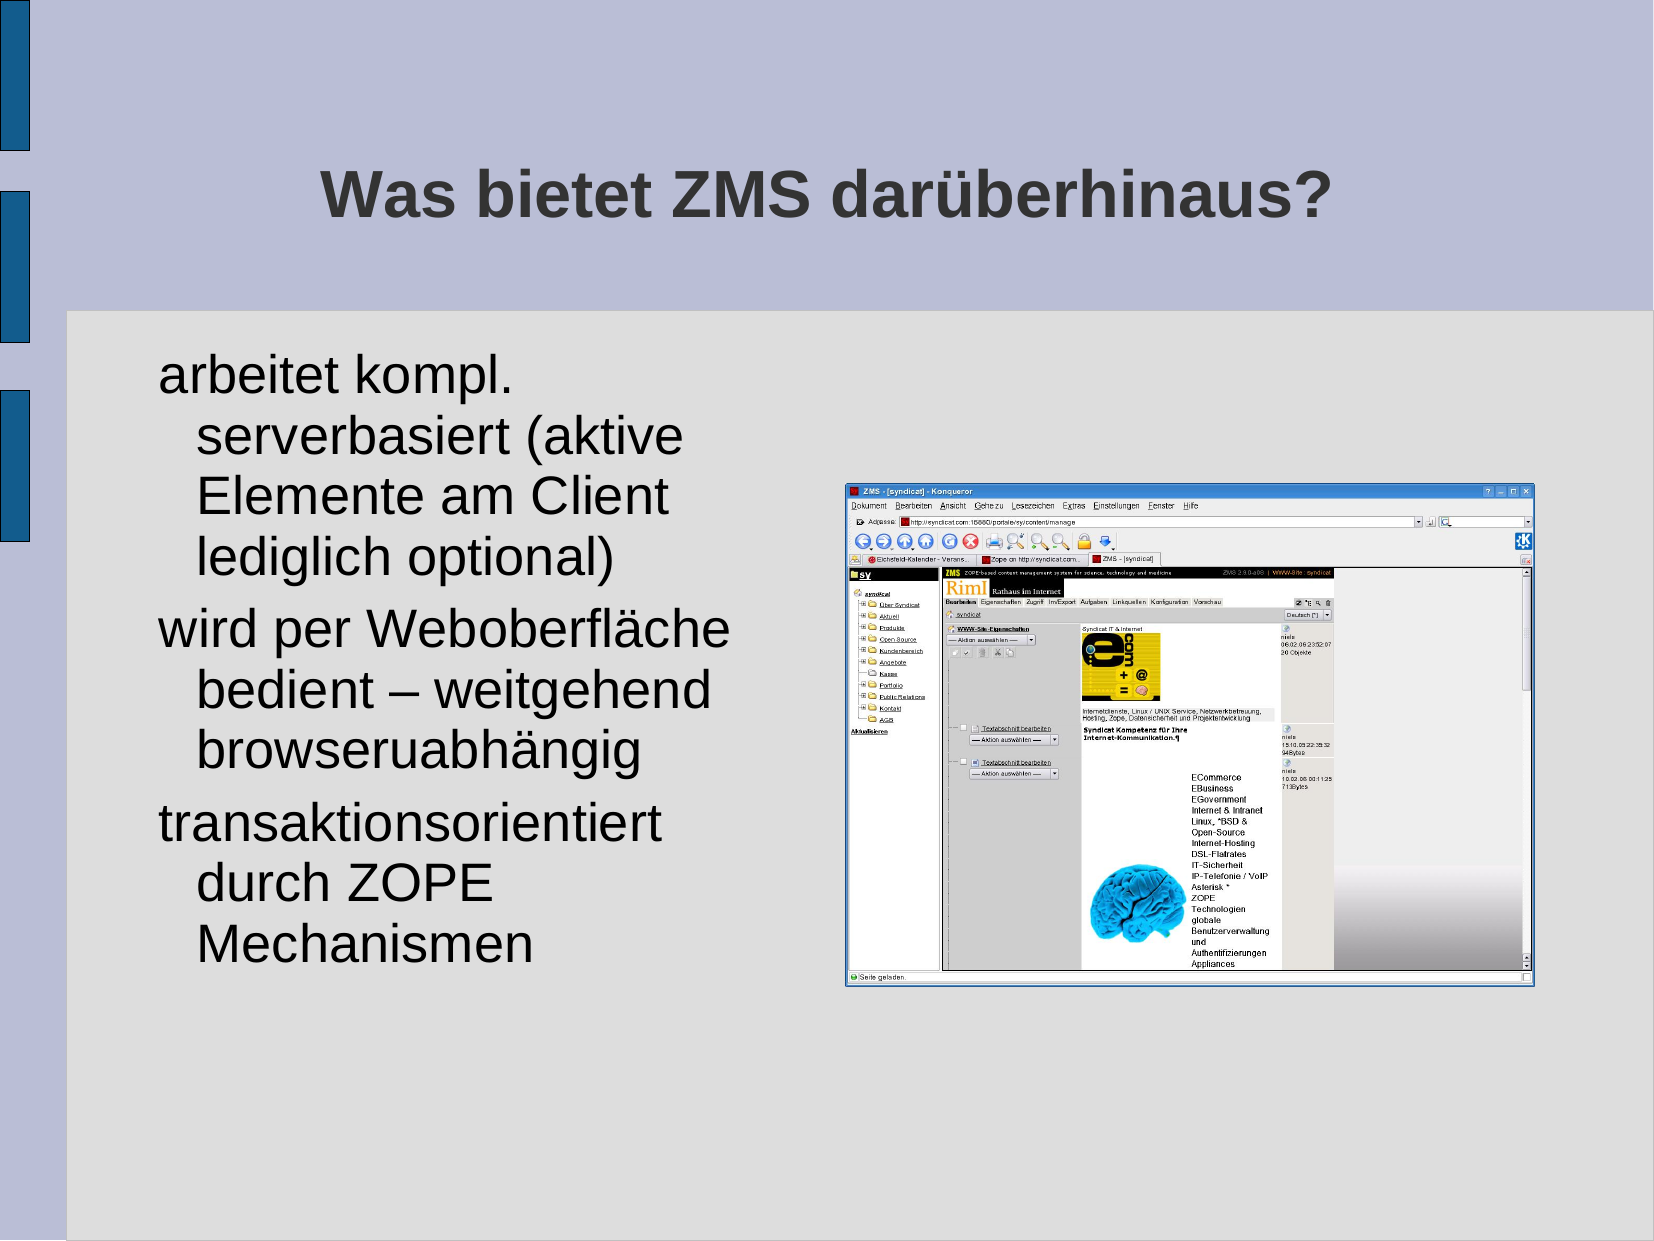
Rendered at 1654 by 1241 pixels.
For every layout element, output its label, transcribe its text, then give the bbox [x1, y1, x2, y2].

title Was bietet ZMS darüberhinaus? [121, 91, 1534, 299]
list arbeitet kompl. serverbasiert (aktive Elemente am Client lediglich optional) wird per Weboberfläche bedient – weitgehend browseruabhängig transaktionsorientiert durch ZOPE Mechanismen [121, 344, 811, 1127]
picture [845, 483, 1535, 987]
